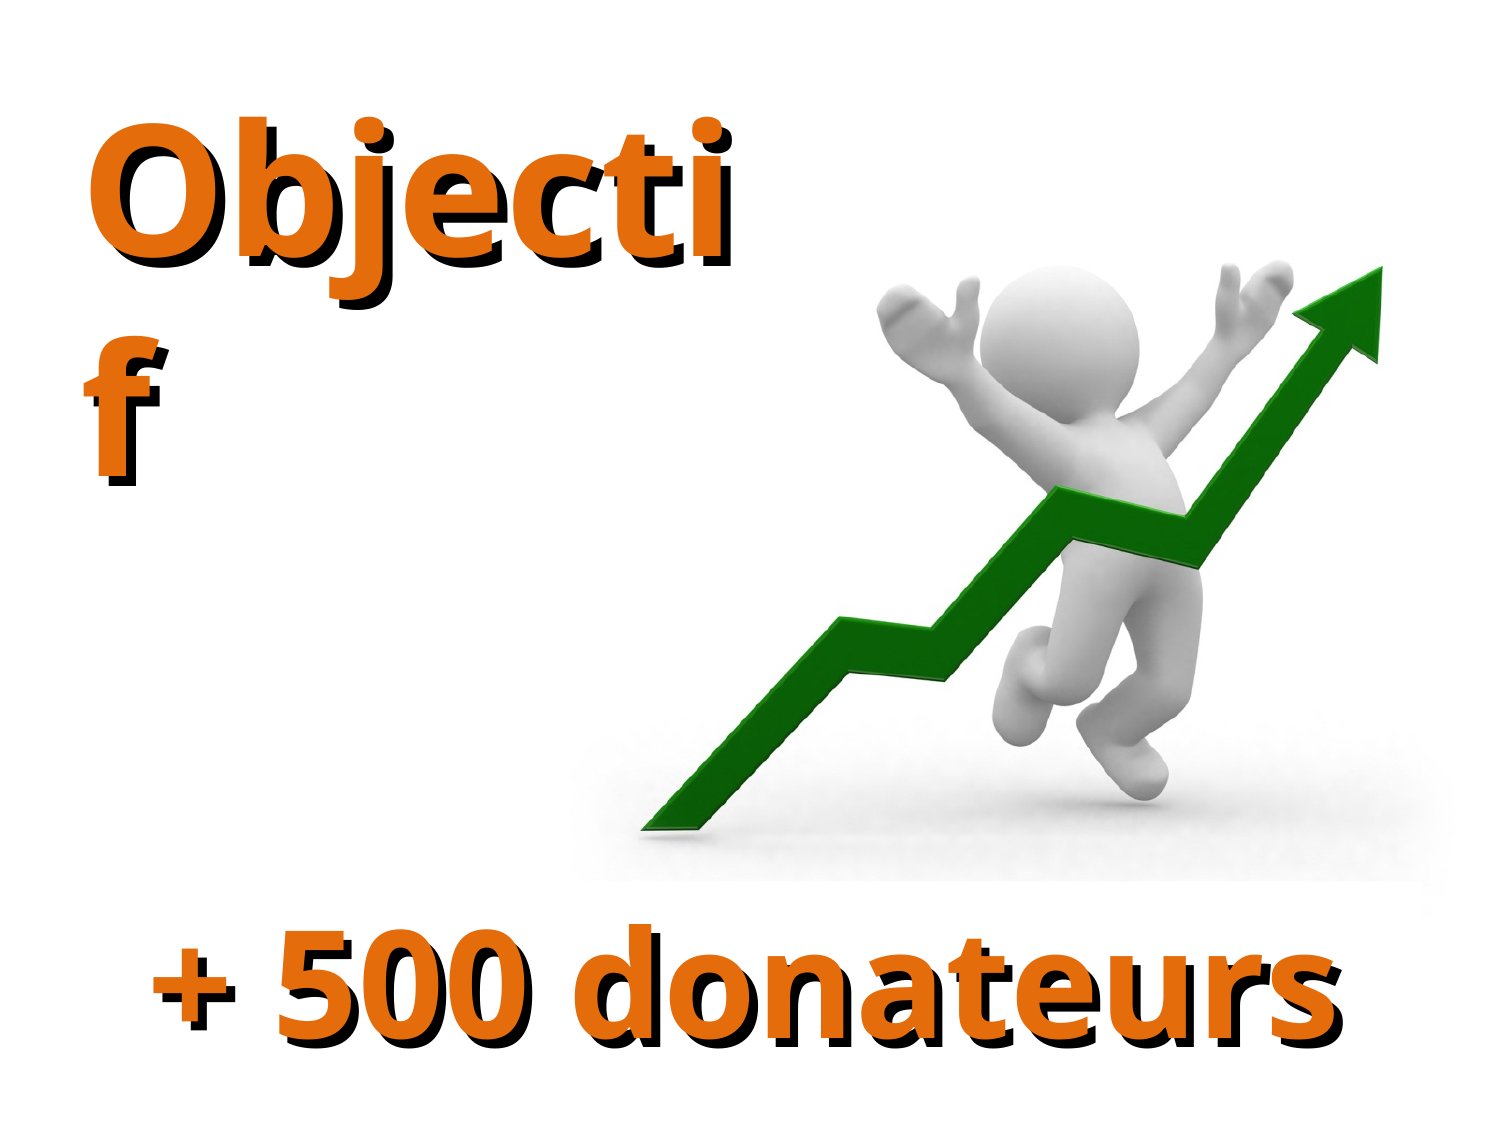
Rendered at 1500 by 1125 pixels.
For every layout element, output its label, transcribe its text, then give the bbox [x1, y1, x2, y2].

text_box Objectif [64, 65, 798, 304]
picture [537, 34, 1483, 980]
text_box + 500 donateurs [64, 881, 1424, 1079]
